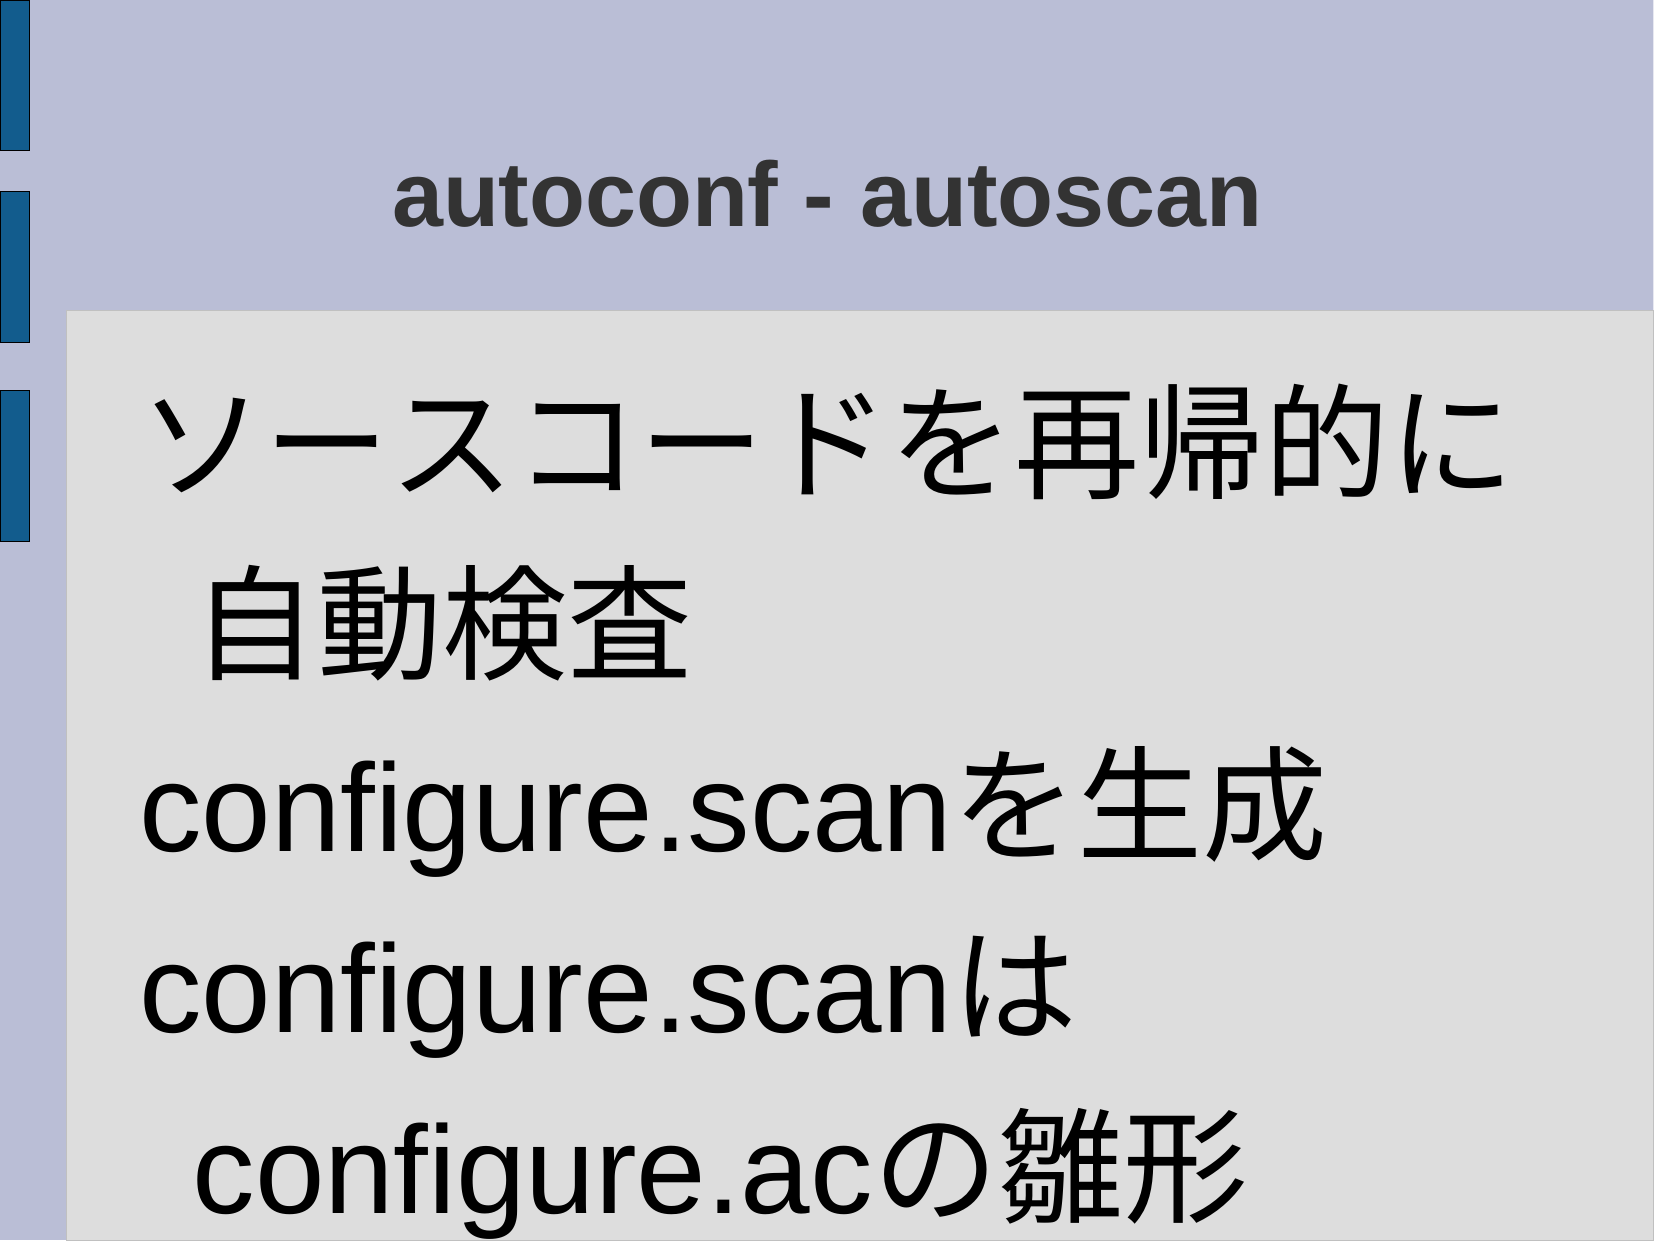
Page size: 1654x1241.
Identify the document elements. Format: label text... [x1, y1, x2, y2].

title autoconf - autoscan [121, 91, 1534, 299]
list ソースコードを再帰的に自動検査 configure.scanを生成 configure.scanはconfigure.acの雛形 [121, 344, 1534, 1127]
